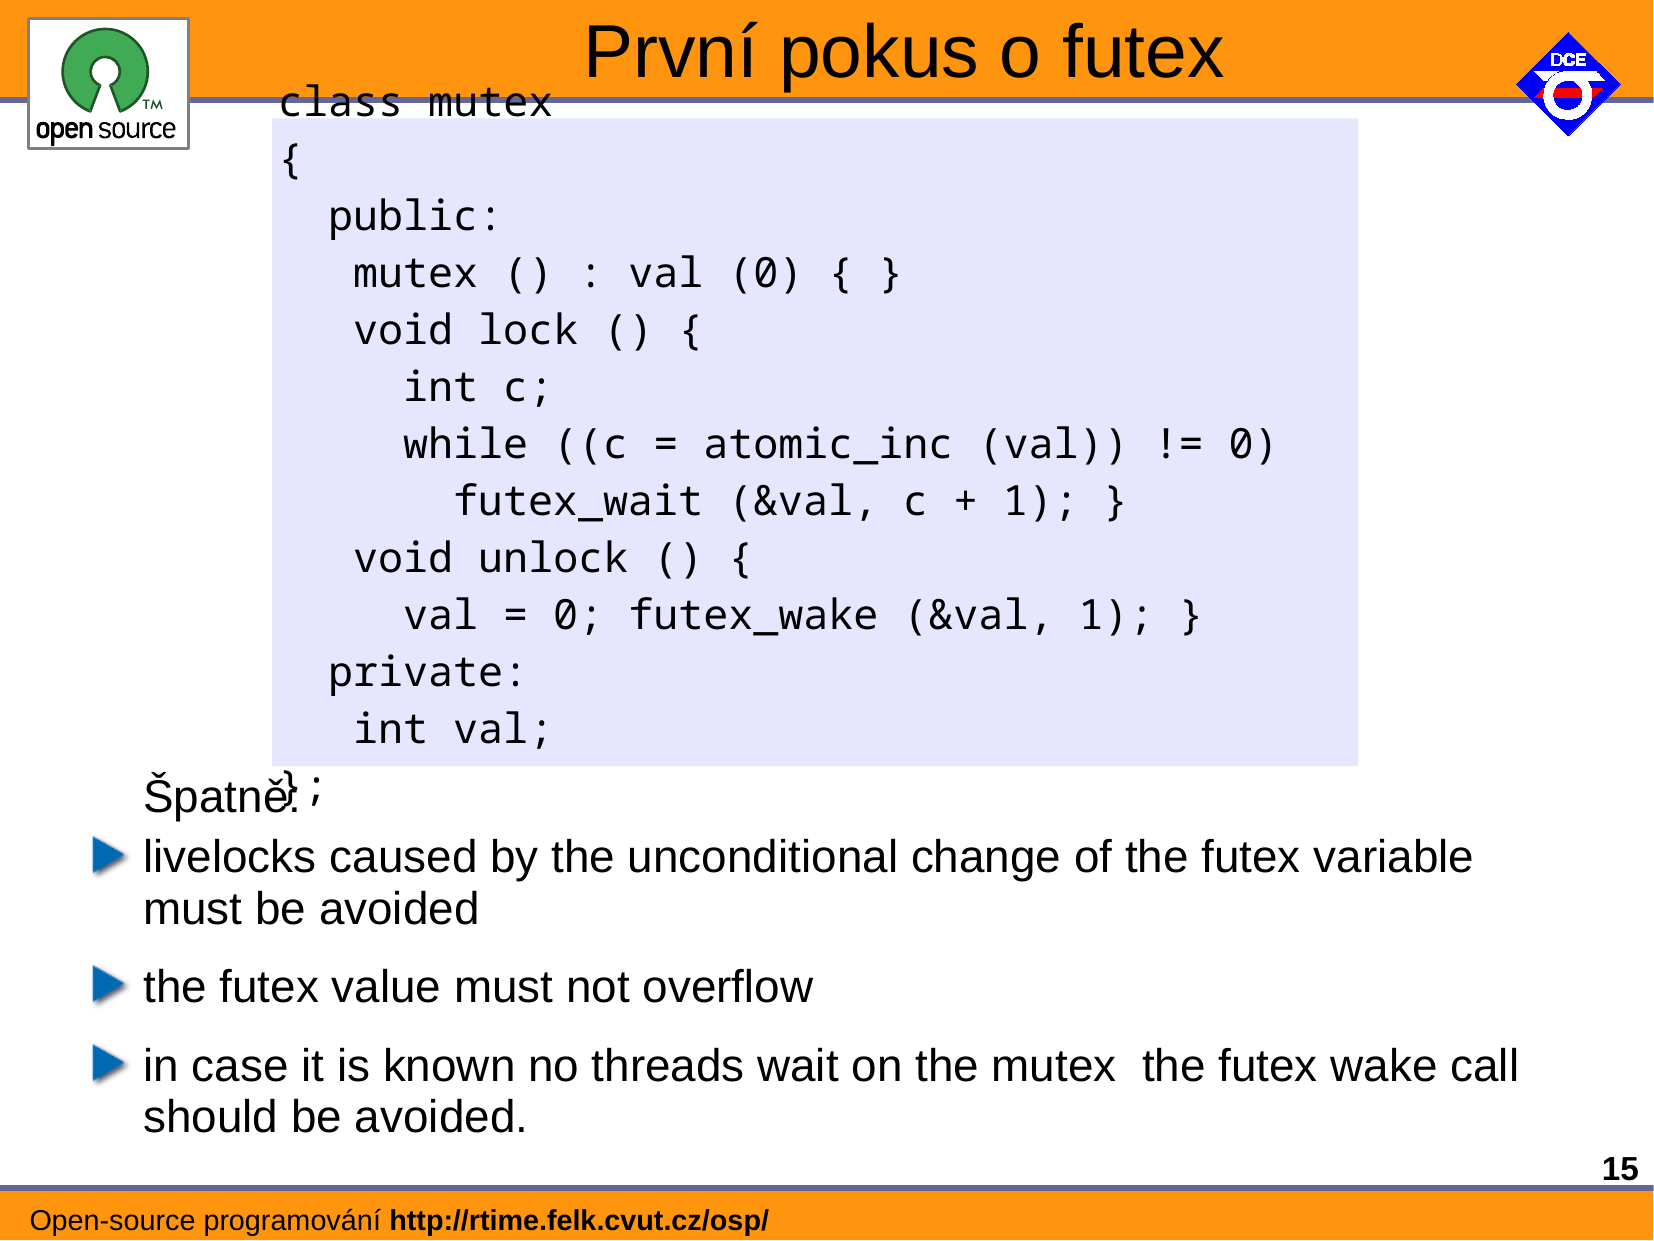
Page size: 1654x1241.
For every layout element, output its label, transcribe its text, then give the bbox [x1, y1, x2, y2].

title První pokus o futex [178, 4, 1631, 98]
list Špatně: livelocks caused by the unconditional change of the futex variable must be avoided the futex value must not overﬂow in case it is known no threads wait on the mutex the futex wake call should be avoided. [72, 771, 1577, 1177]
text_box class mutex { public: mutex () : val (0) { } void lock () { int c; while ((c = atomic_inc (val)) != 0) futex_wait (&val, c + 1); } void unlock () { val = 0; futex_wake (&val, 1); } private: int val; }; [272, 118, 1359, 767]
